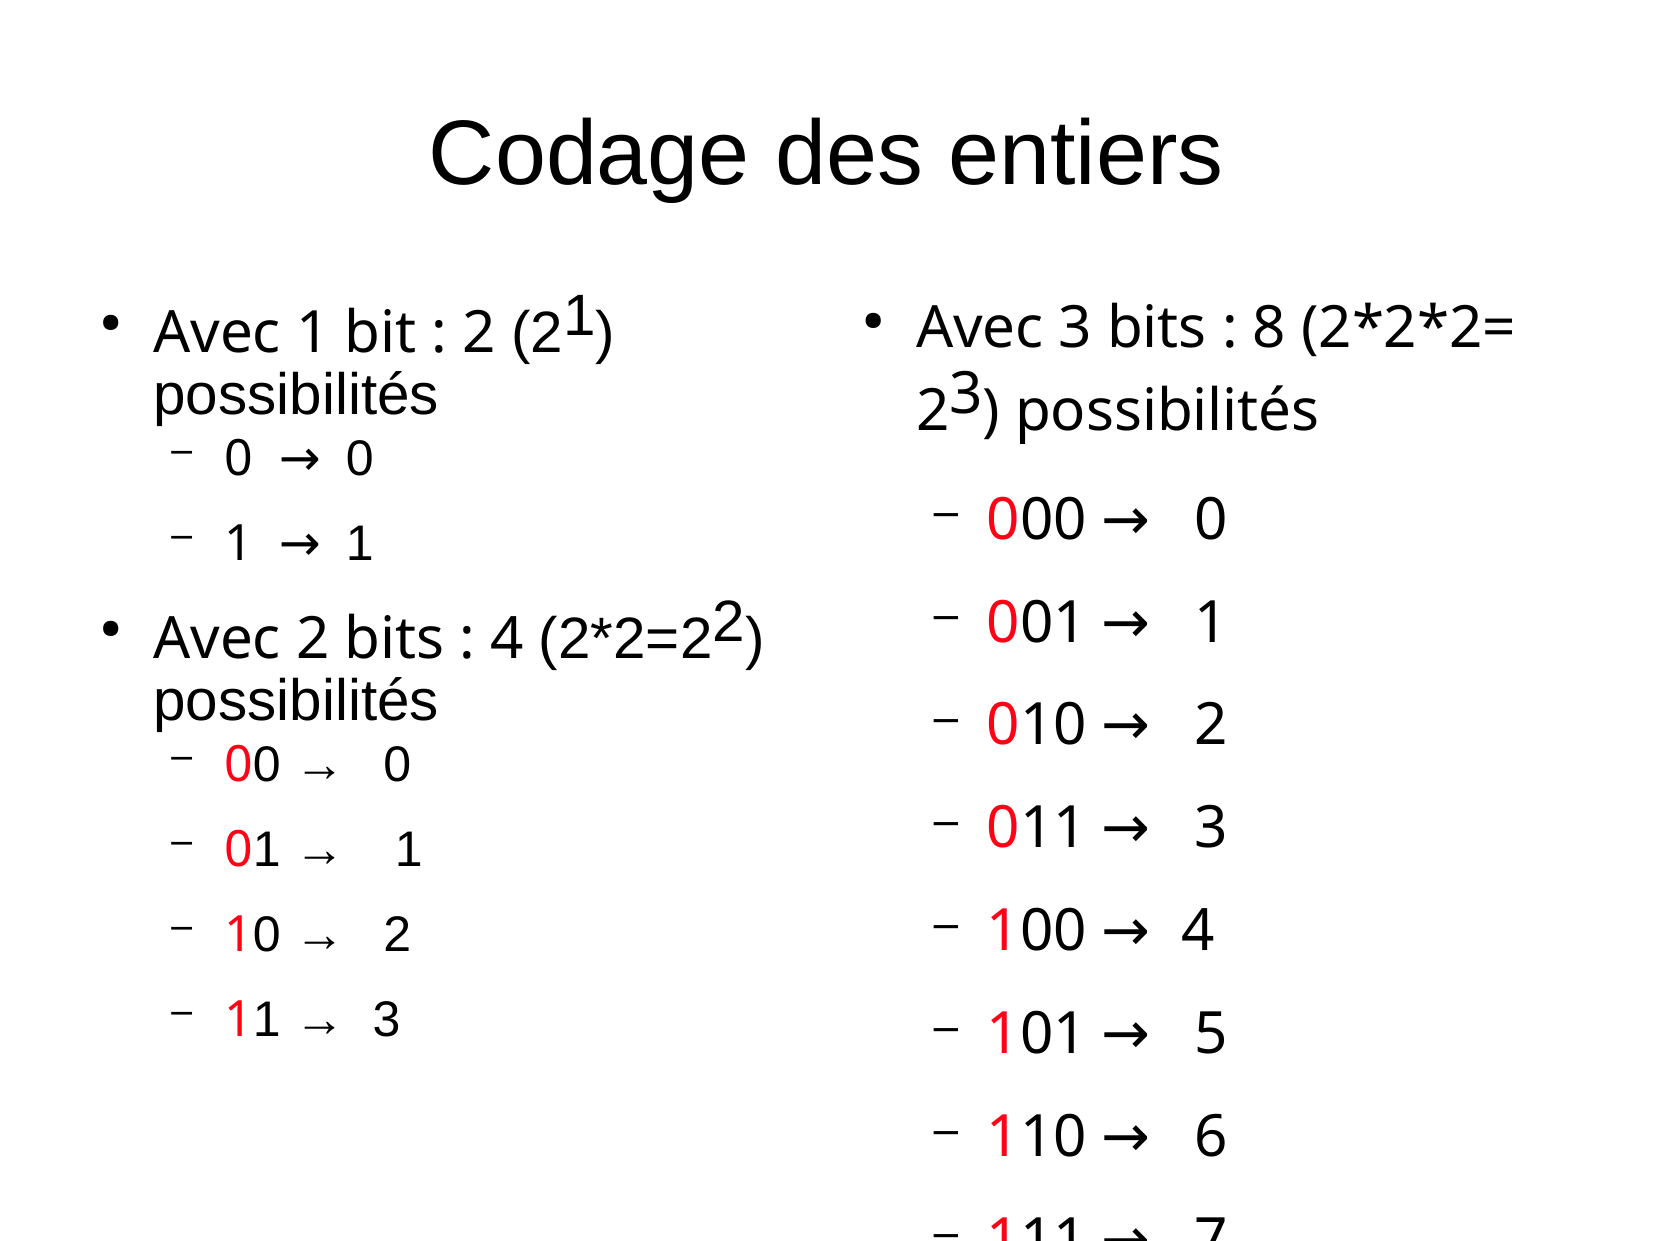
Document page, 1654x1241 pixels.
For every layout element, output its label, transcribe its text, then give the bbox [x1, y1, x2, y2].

list Avec 3 bits : 8 (2*2*2= 23) possibilités 000 → 0 001 → 1 010 → 2 011 → 3 100 → 4 101 → 5 110 → 6 111 → 7 [845, 290, 1572, 1234]
title Codage des entiers [82, 49, 1571, 257]
list Avec 1 bit : 2 (21) possibilités 0 → 0 1 → 1 Avec 2 bits : 4 (2*2=22) possibilités 00 → 0 01 → 1 10 → 2 11 → 3 [82, 290, 809, 1109]
